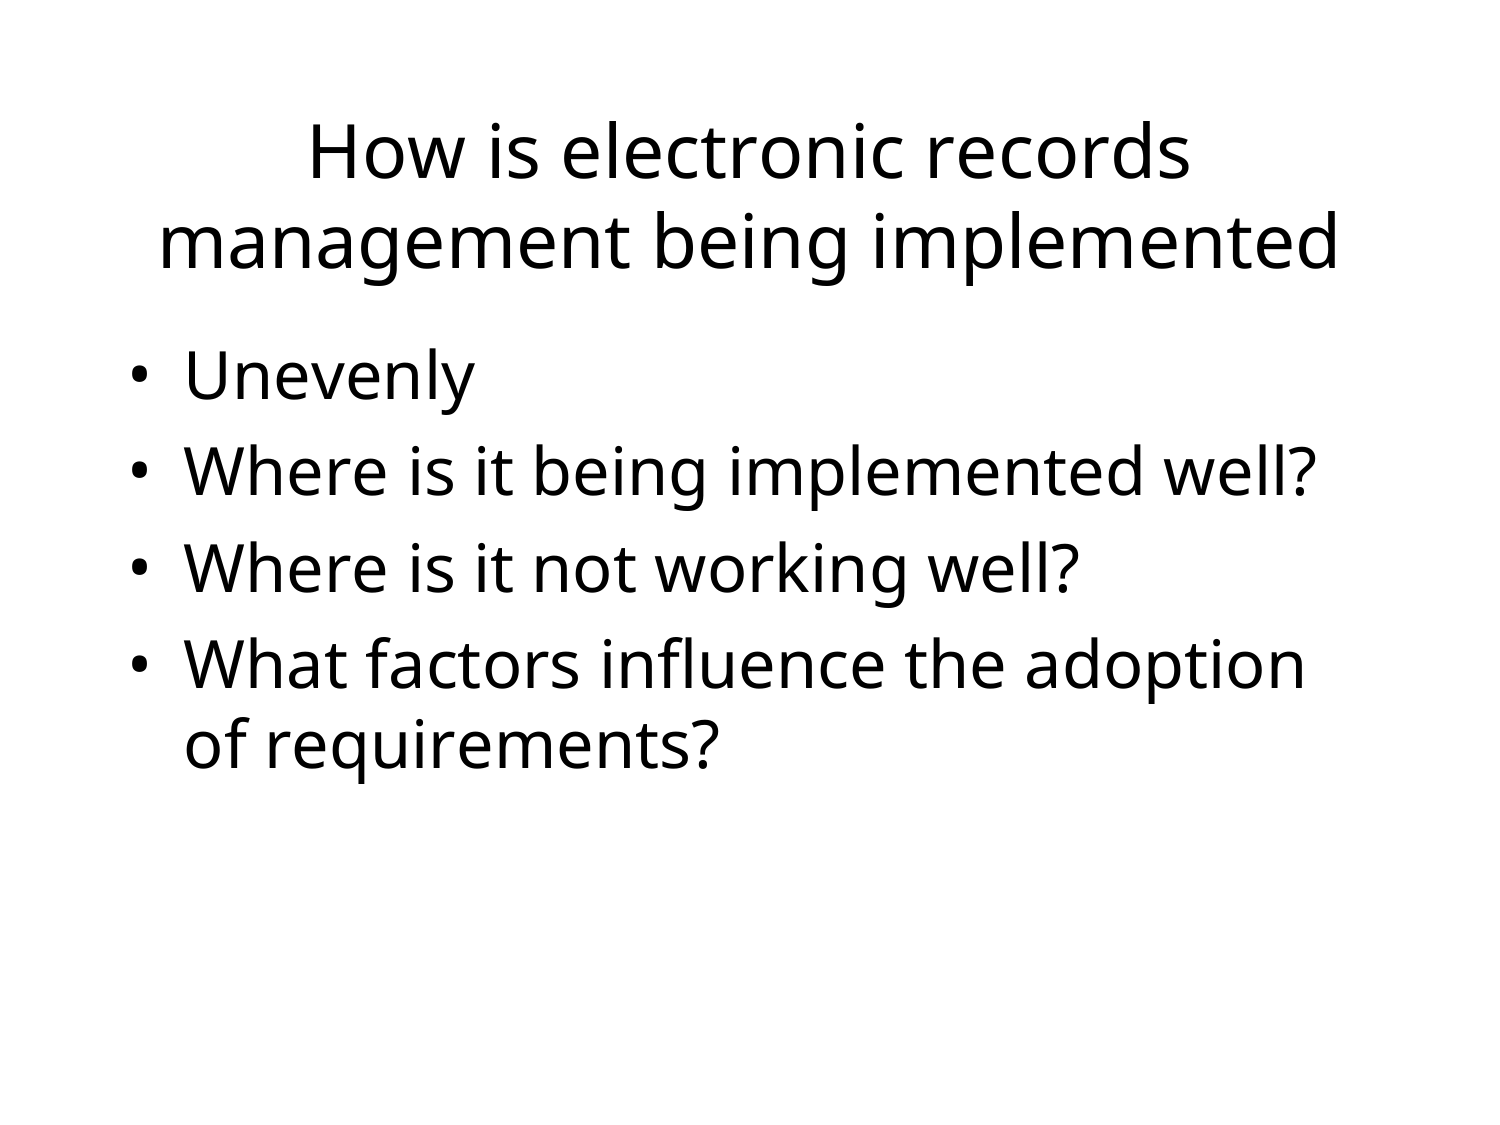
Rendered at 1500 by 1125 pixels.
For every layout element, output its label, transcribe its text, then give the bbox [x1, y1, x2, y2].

list Unevenly Where is it being implemented well? Where is it not working well? What factors influence the adoption of requirements? [112, 324, 1388, 1001]
title How is electronic records management being implemented [112, 96, 1388, 292]
